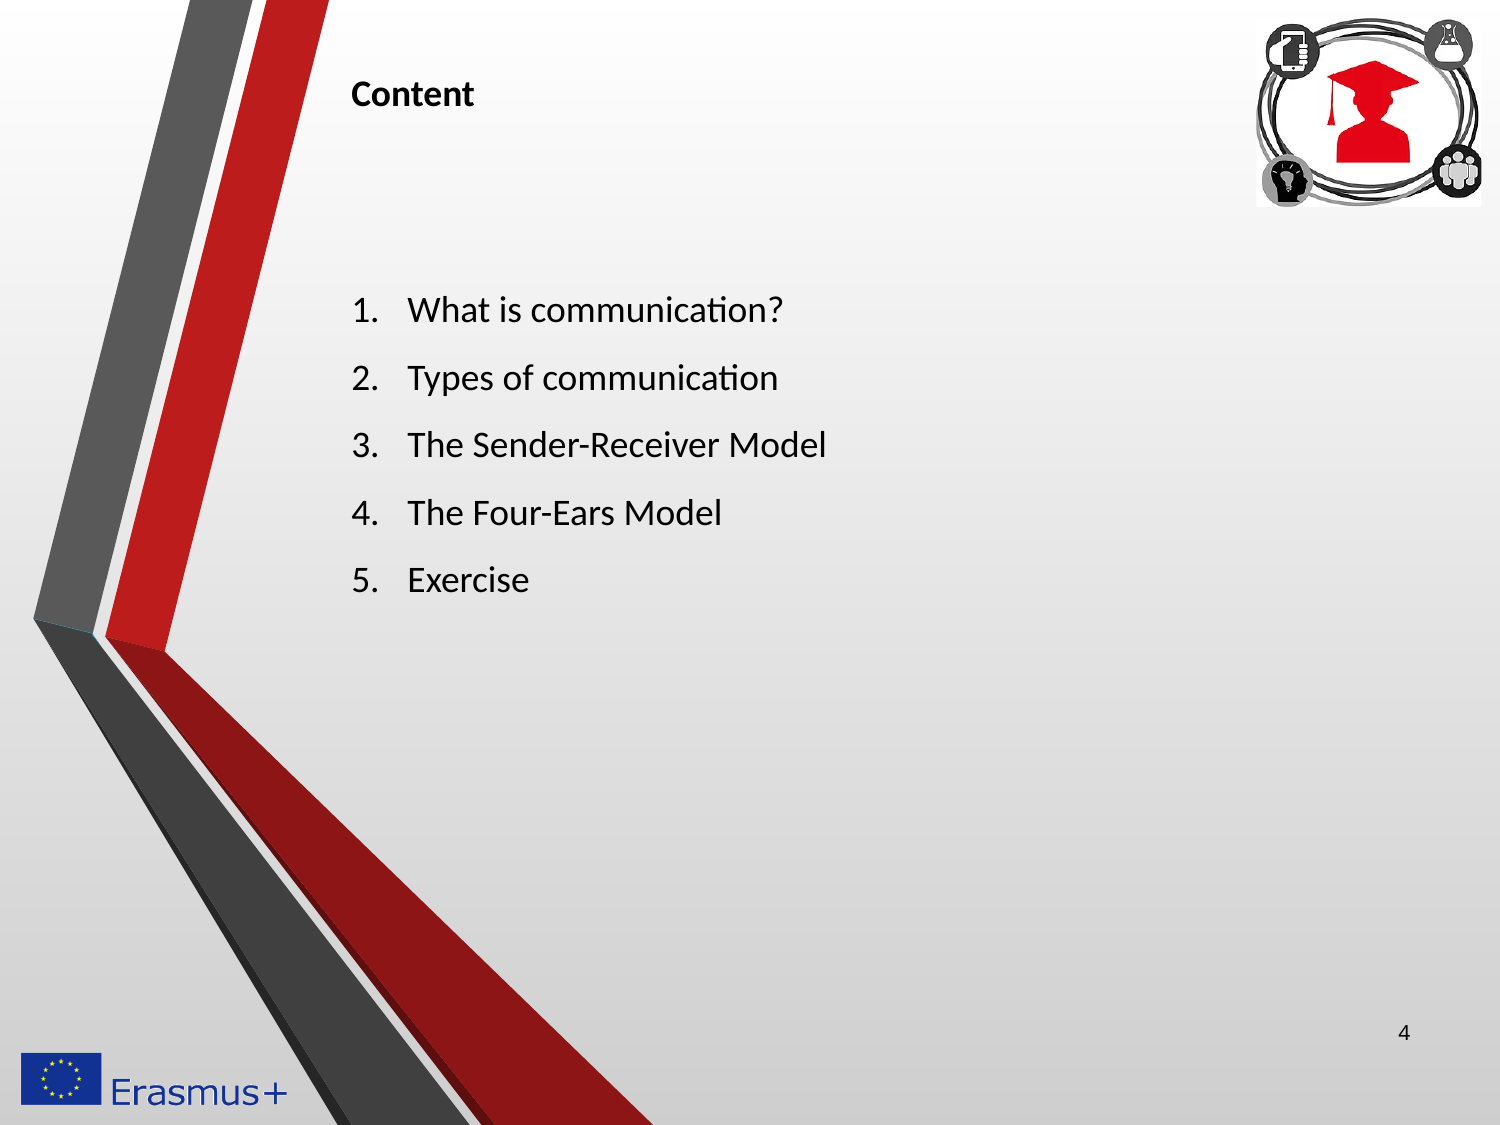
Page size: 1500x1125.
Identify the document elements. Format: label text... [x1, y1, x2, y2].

text_box Content [336, 61, 975, 122]
picture [1256, 18, 1482, 207]
text_box What is communication? Types of communication The Sender-Receiver Model The Four-Ears Model Exercise [336, 255, 1388, 608]
picture [5, 1037, 302, 1120]
slide_number <numer> [1357, 1003, 1425, 1064]
chart [1257, 19, 1483, 209]
